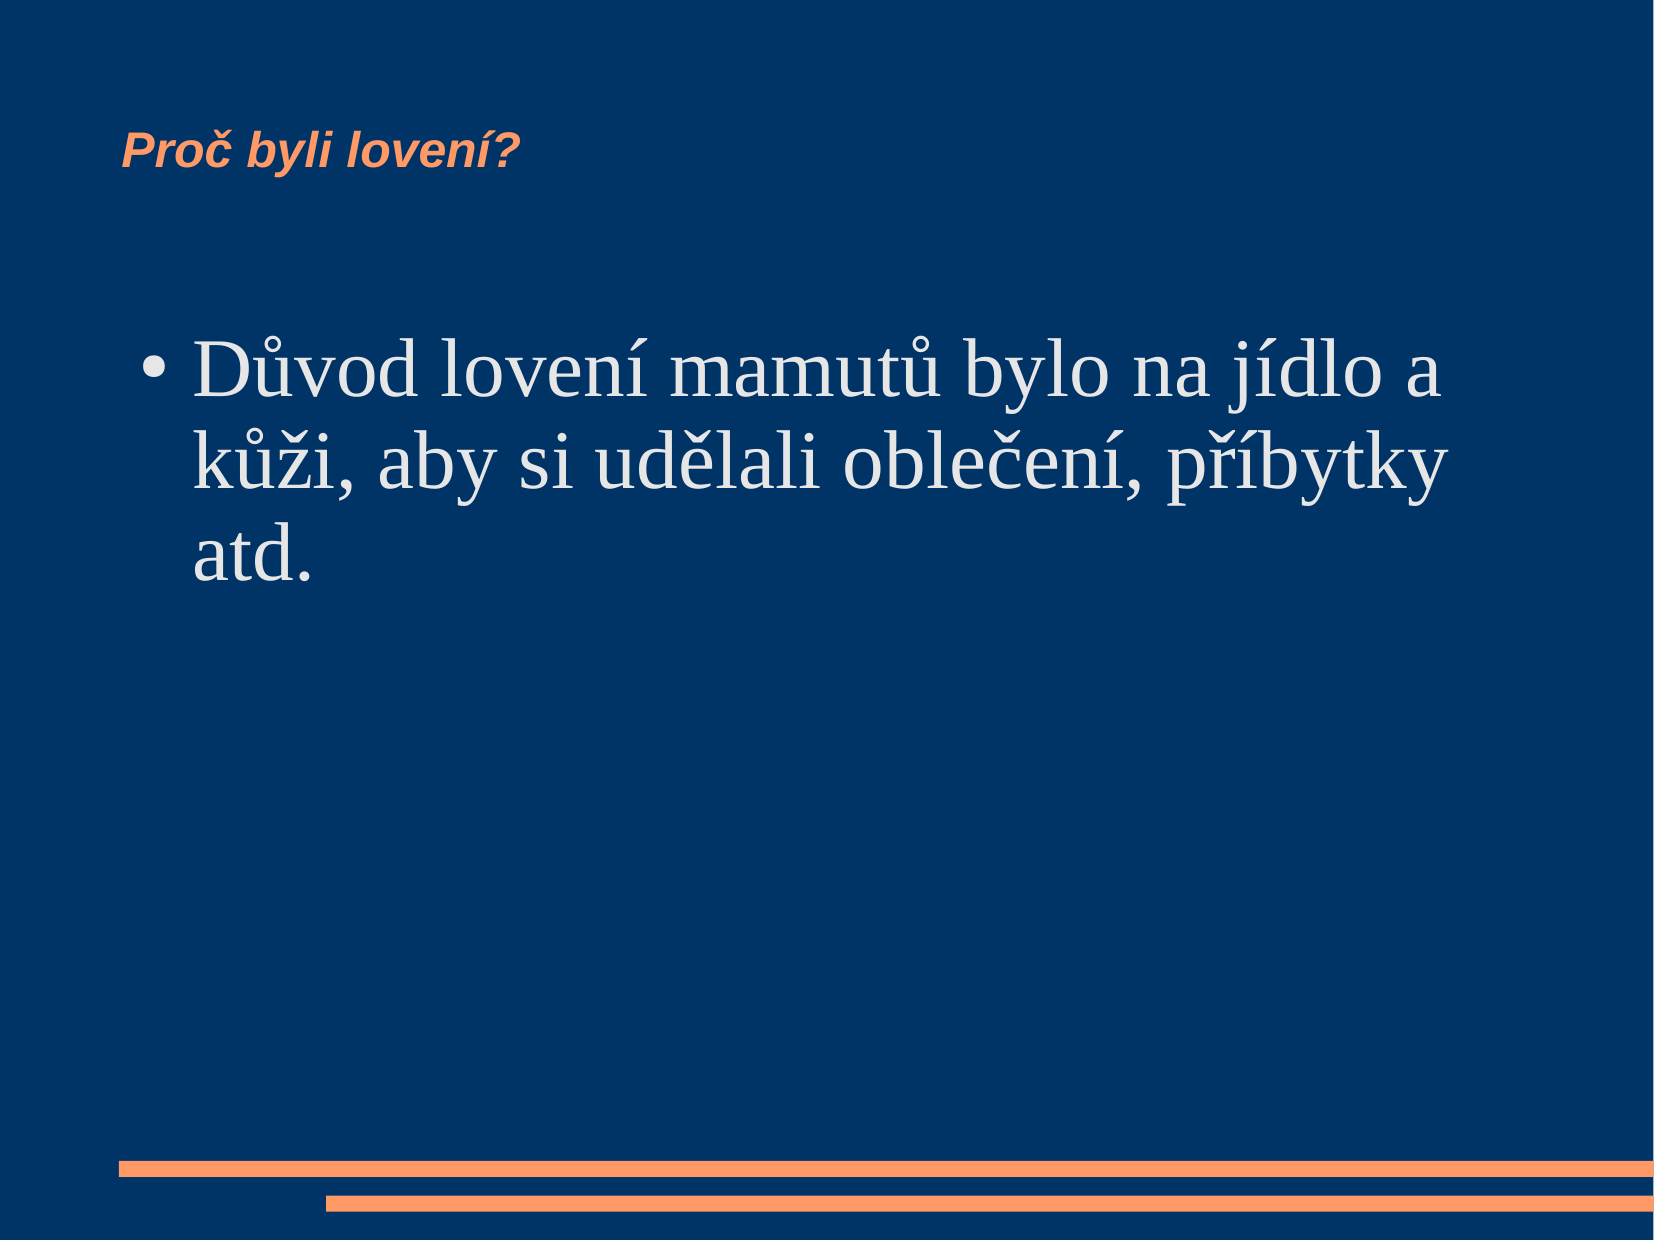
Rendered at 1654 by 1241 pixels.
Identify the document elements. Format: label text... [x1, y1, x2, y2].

list Důvod lovení mamutů bylo na jídlo a kůži, aby si udělali oblečení, příbytky atd. [121, 322, 1561, 1132]
title Proč byli lovení? [121, 46, 1534, 254]
